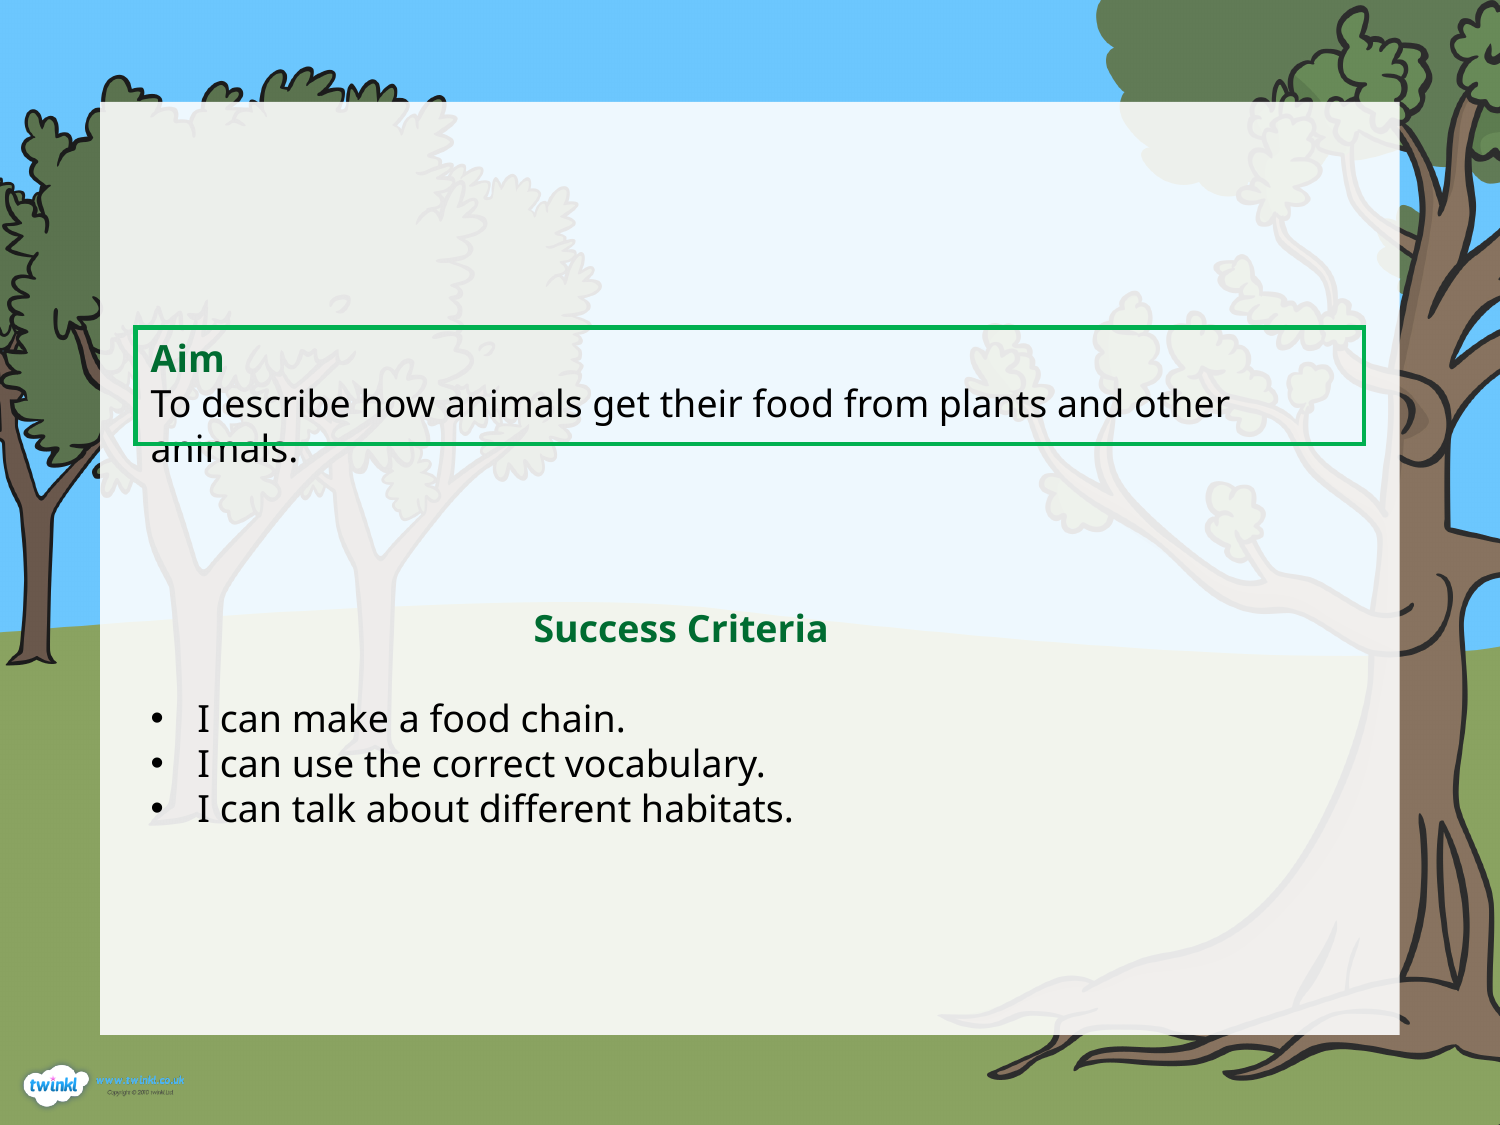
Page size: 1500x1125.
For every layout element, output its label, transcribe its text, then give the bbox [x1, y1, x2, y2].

text_box [100, 102, 1400, 1035]
text_box Aim To describe how animals get their food from plants and other animals. Success Criteria I can make a food chain. I can use the correct vocabulary. I can talk about different habitats. [138, 330, 1362, 442]
text_box Aim To describe how animals get their food from plants and other animals. Success Criteria I can make a food chain. I can use the correct vocabulary. I can talk about different habitats. [136, 328, 1388, 838]
picture [17, 1058, 184, 1113]
